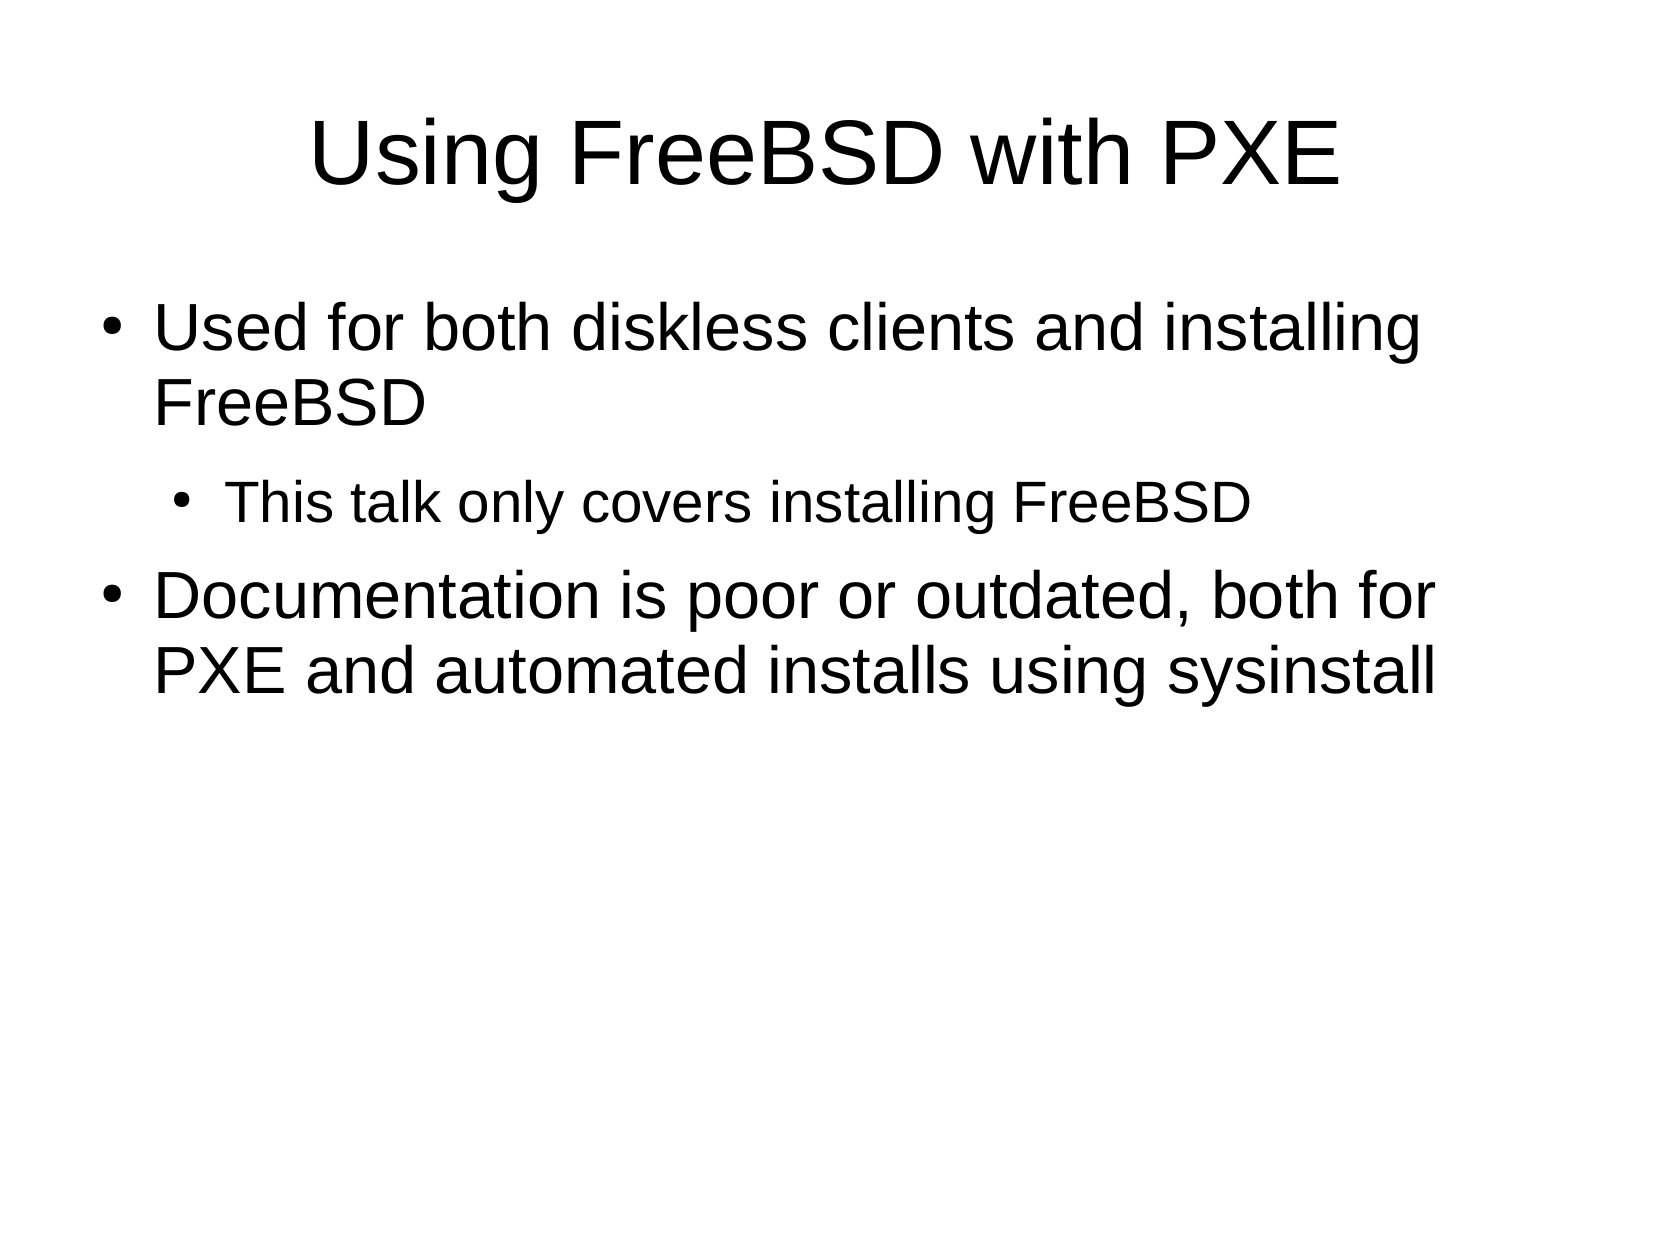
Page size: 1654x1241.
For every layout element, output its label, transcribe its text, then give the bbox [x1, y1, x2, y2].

list Used for both diskless clients and installing FreeBSD This talk only covers installing FreeBSD Documentation is poor or outdated, both for PXE and automated installs using sysinstall [82, 290, 1571, 1094]
title Using FreeBSD with PXE [82, 56, 1571, 250]
